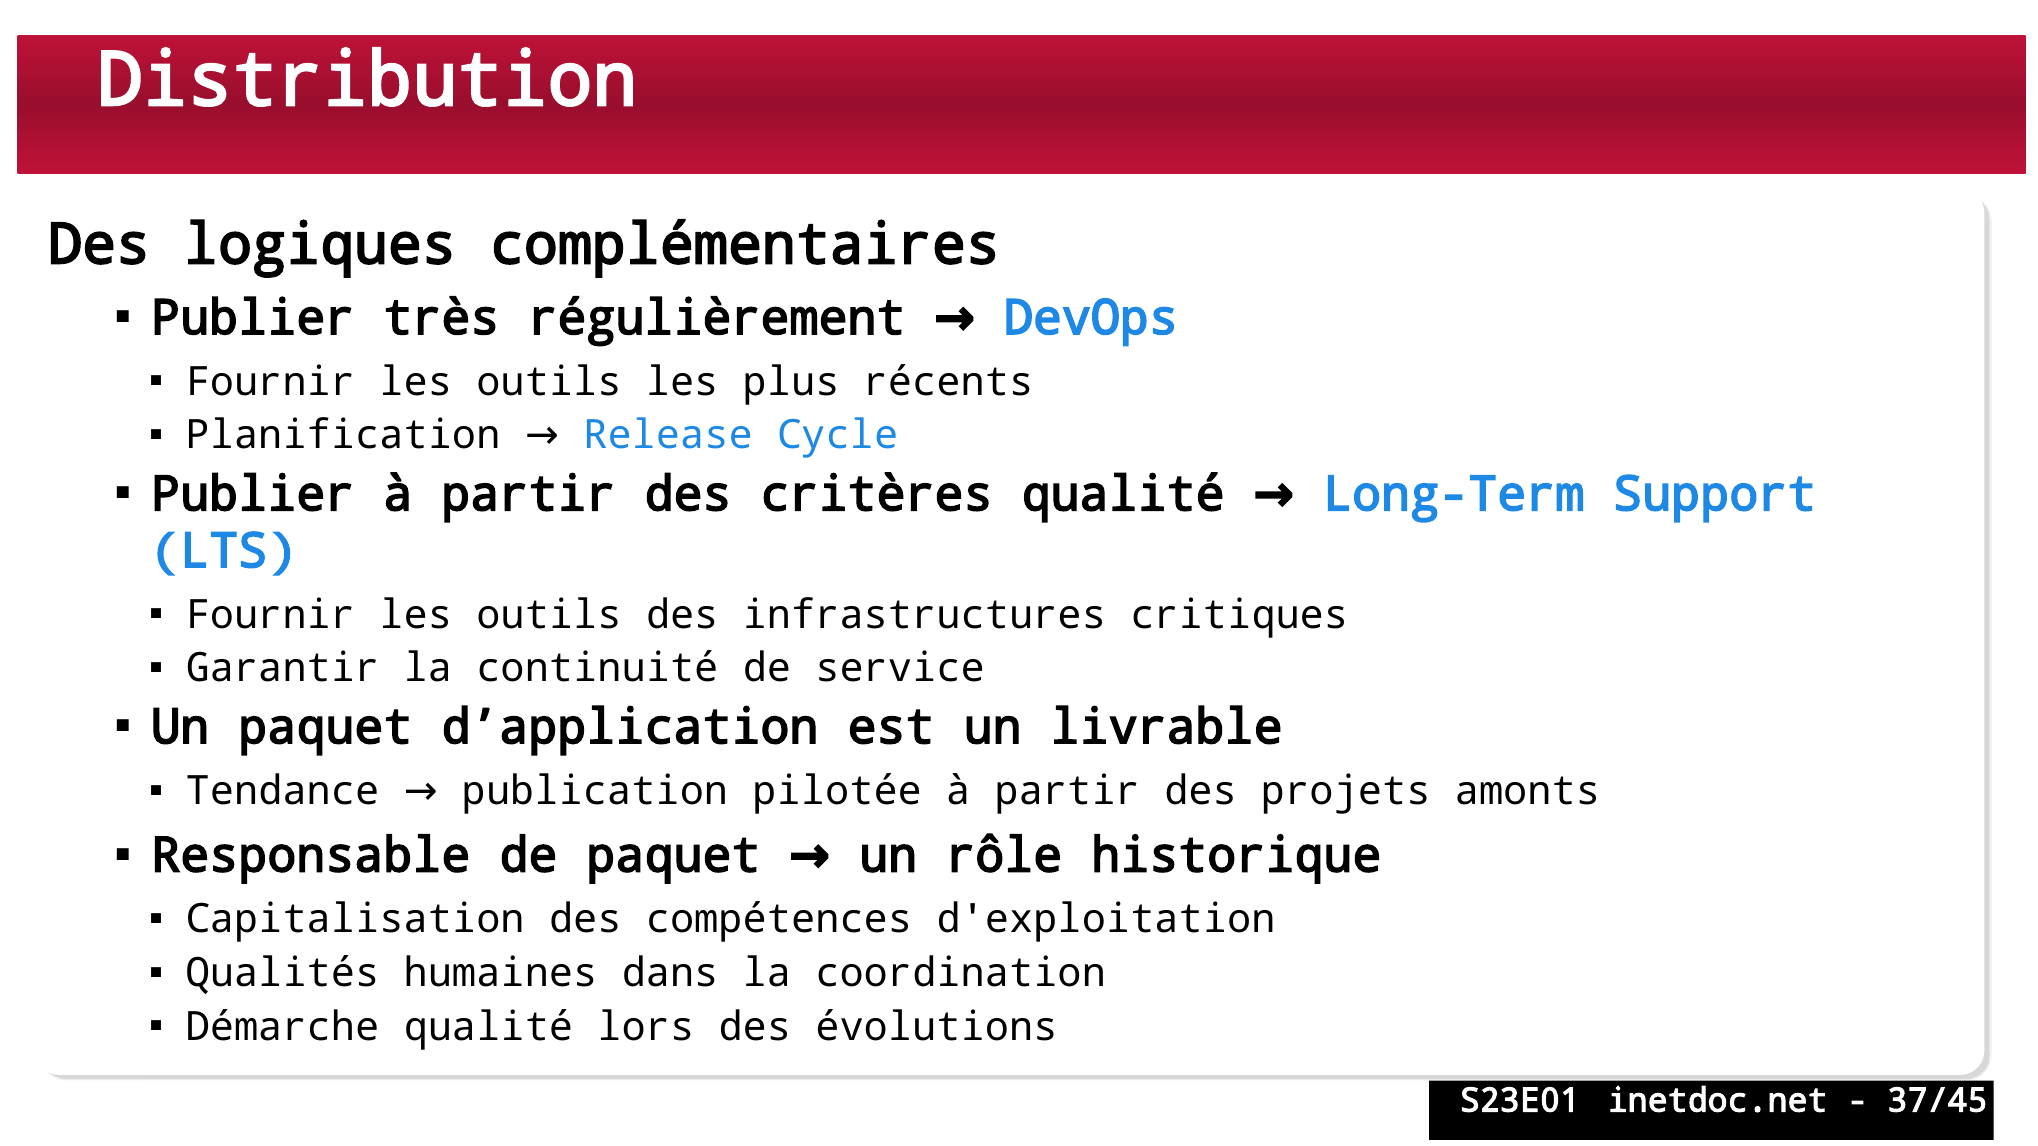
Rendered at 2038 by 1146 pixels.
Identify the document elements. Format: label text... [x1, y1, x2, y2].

text_box S23E01 inetdoc.net - <numéro>/45 [1429, 1080, 1994, 1140]
text_box Distribution [17, 35, 2026, 174]
text_box Des logiques complémentaires Publier très régulièrement → DevOps Fournir les outils les plus récents Planification → Release Cycle Publier à partir des critères qualité → Long-Term Support (LTS) Fournir les outils des infrastructures critiques Garantir la continuité de service Un paquet d’application est un livrable Tendance → publication pilotée à partir des projets amonts Responsable de paquet → un rôle historique Capitalisation des compétences d'exploitation Qualités humaines dans la coordination Démarche qualité lors des évolutions [35, 188, 1985, 1075]
